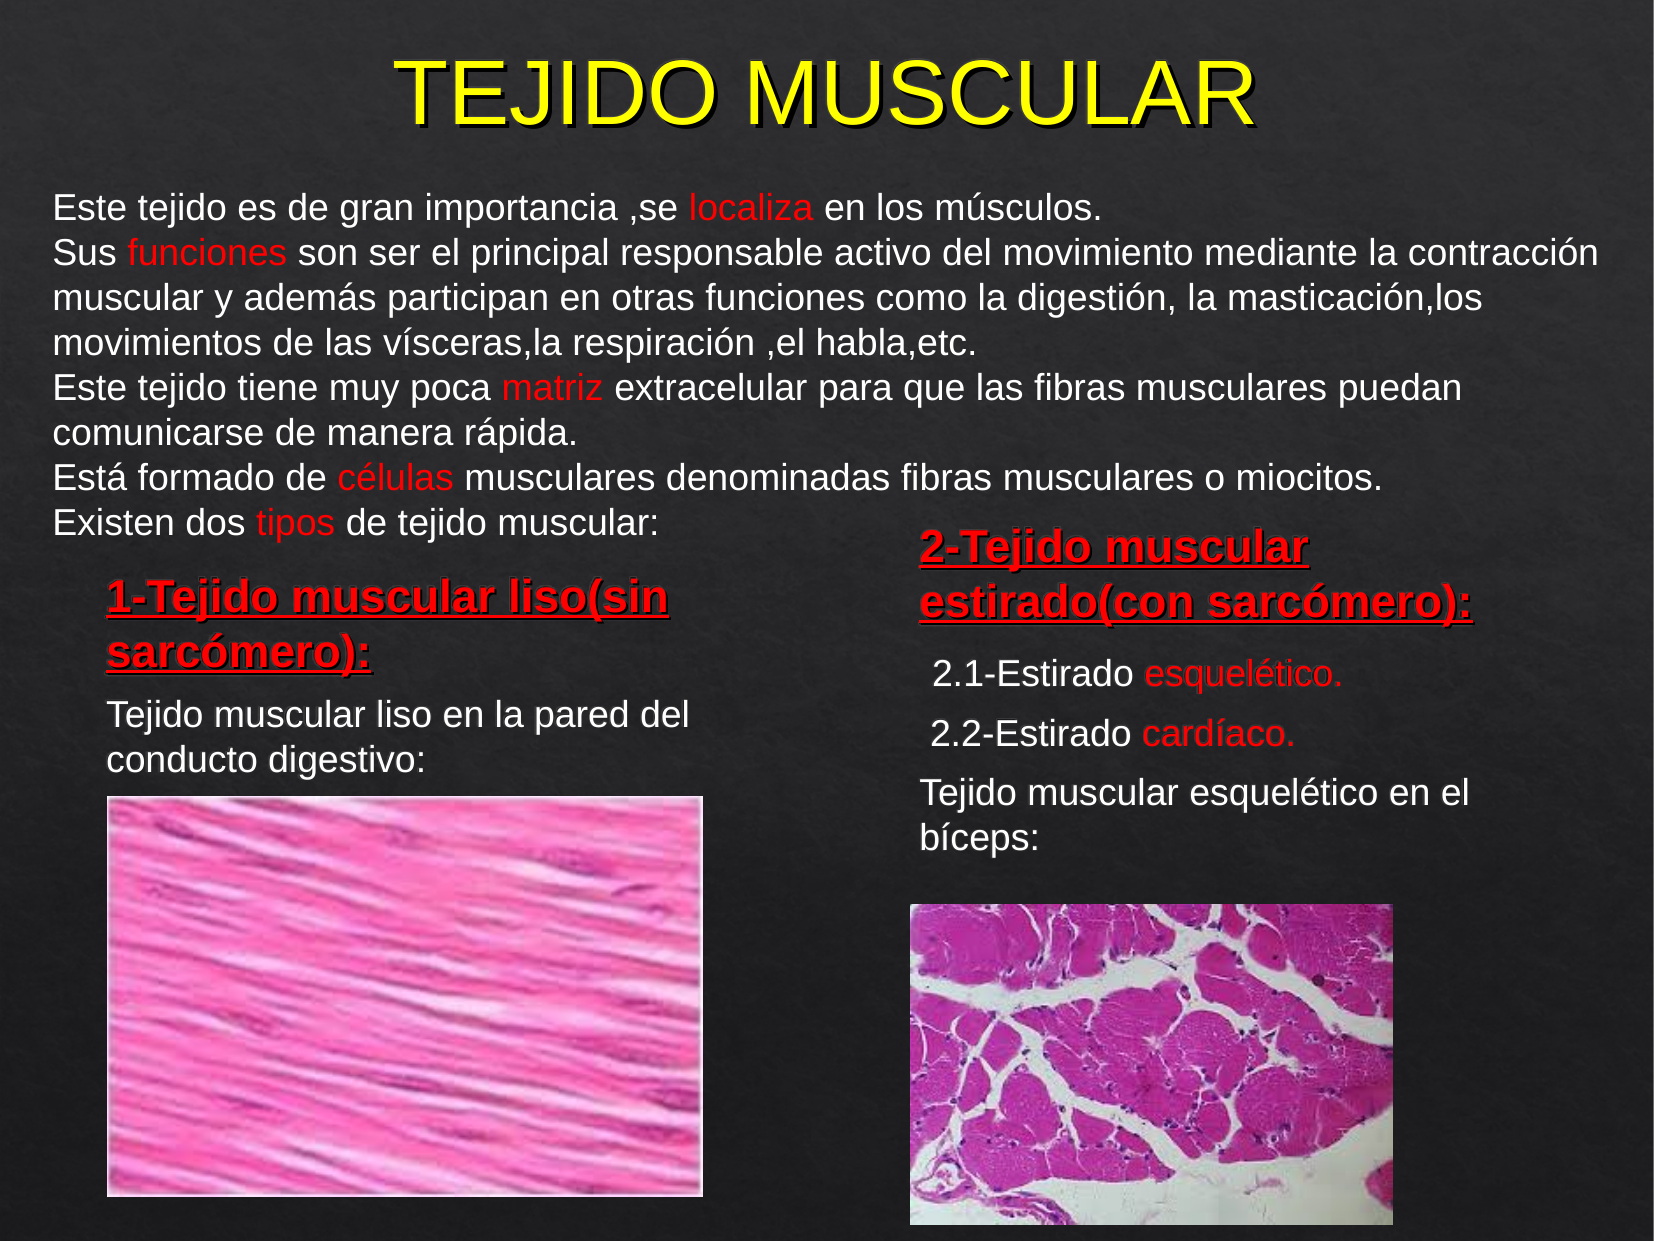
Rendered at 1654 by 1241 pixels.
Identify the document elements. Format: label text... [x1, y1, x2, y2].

picture [107, 796, 703, 1197]
title TEJIDO MUSCULAR [123, 0, 1529, 175]
list 2-Tejido muscular estirado(con sarcómero): 2.1-Estirado esquelético. 2.2-Estirado cardíaco. Tejido muscular esquelético en el bíceps: [891, 609, 1577, 1085]
text_box Este tejido es de gran importancia ,se localiza en los músculos. Sus funciones son ser el principal responsable activo del movimiento mediante la contracción muscular y además participan en otras funciones como la digestión, la masticación,los movimientos de las vísceras,la respiración ,el habla,etc. Este tejido tiene muy poca matriz extracelular para que las fibras musculares puedan comunicarse de manera rápida. Está formado de células musculares denominadas fibras musculares o miocitos. Existen dos tipos de tejido muscular: [37, 175, 1650, 609]
picture [910, 904, 1393, 1225]
list 1-Tejido muscular liso(sin sarcómero): Tejido muscular liso en la pared del conducto digestivo: [77, 609, 763, 1135]
